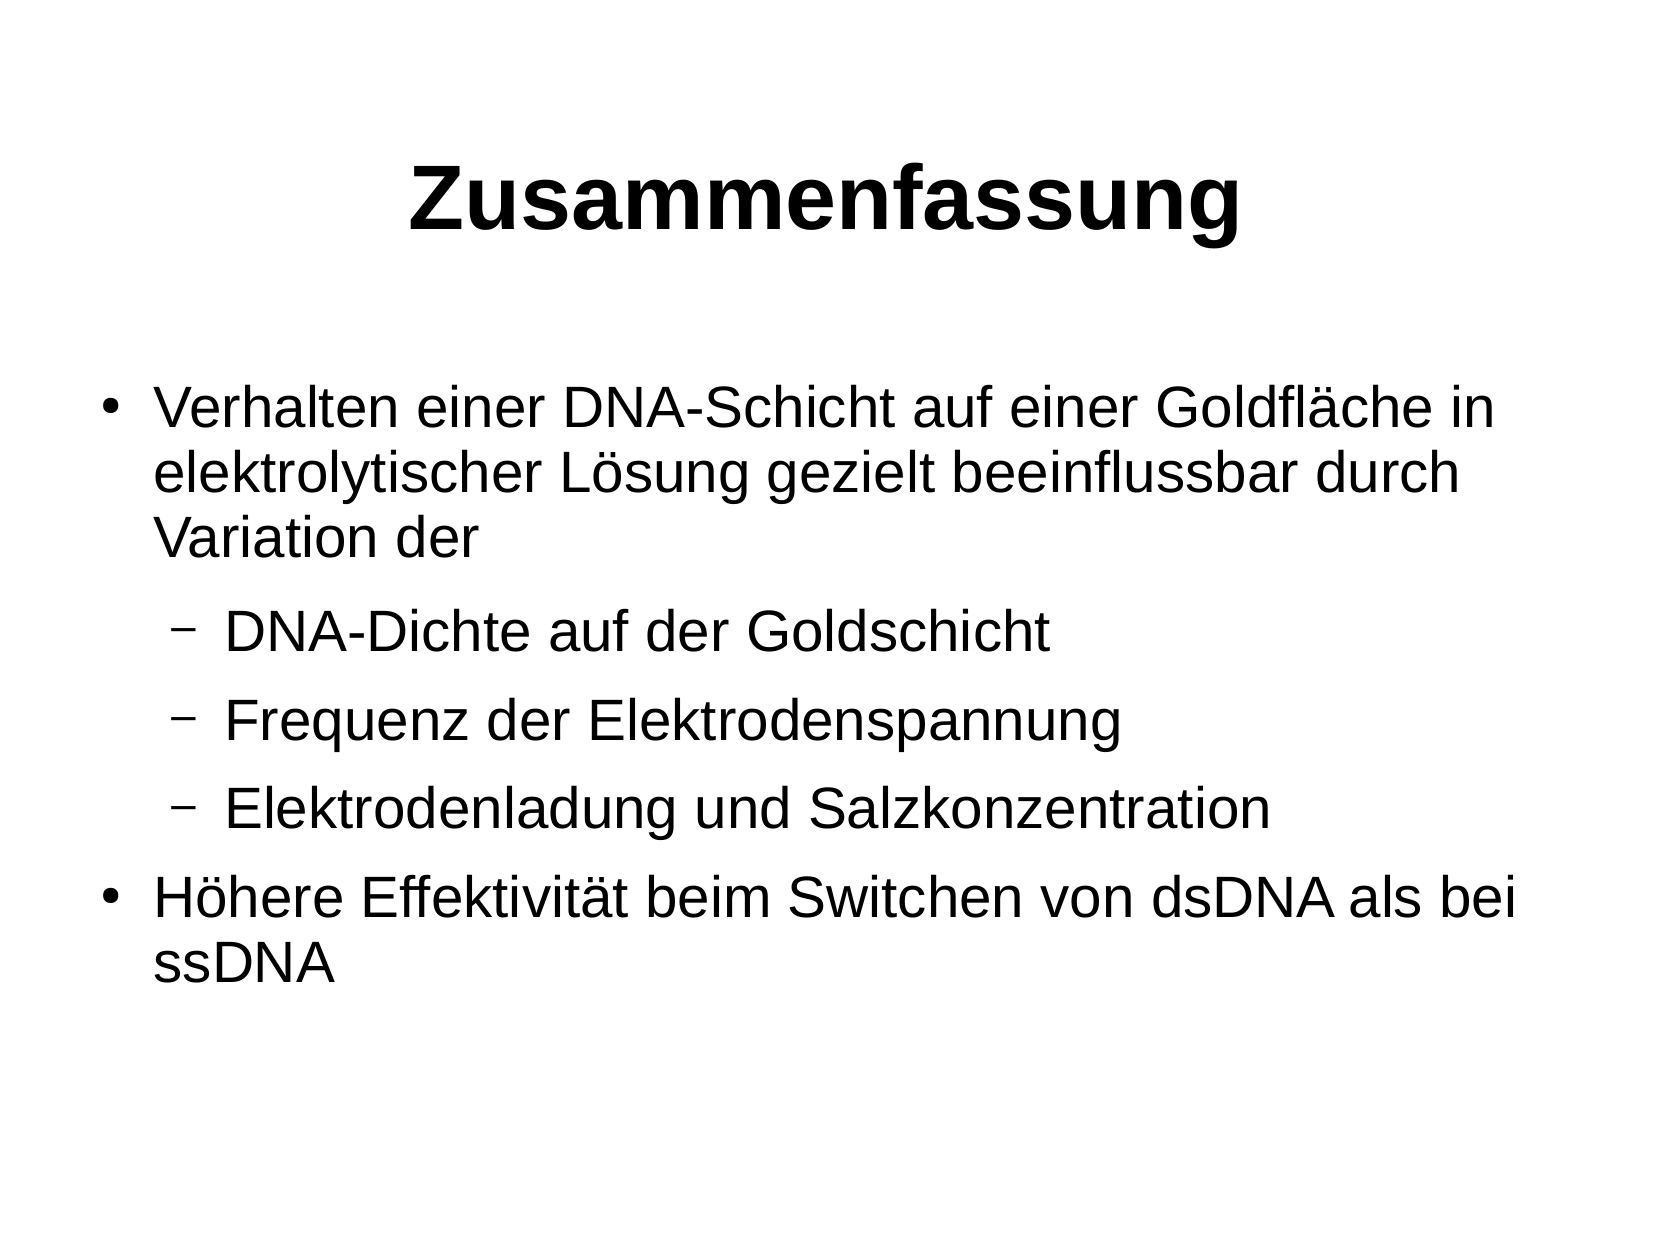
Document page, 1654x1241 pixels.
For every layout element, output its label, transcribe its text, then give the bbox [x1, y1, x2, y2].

list Verhalten einer DNA-Schicht auf einer Goldfläche in elektrolytischer Lösung gezielt beeinflussbar durch Variation der DNA-Dichte auf der Goldschicht Frequenz der Elektrodenspannung Elektrodenladung und Salzkonzentration Höhere Effektivität beim Switchen von dsDNA als bei ssDNA [82, 374, 1571, 1193]
title Zusammenfassung [82, 94, 1571, 302]
